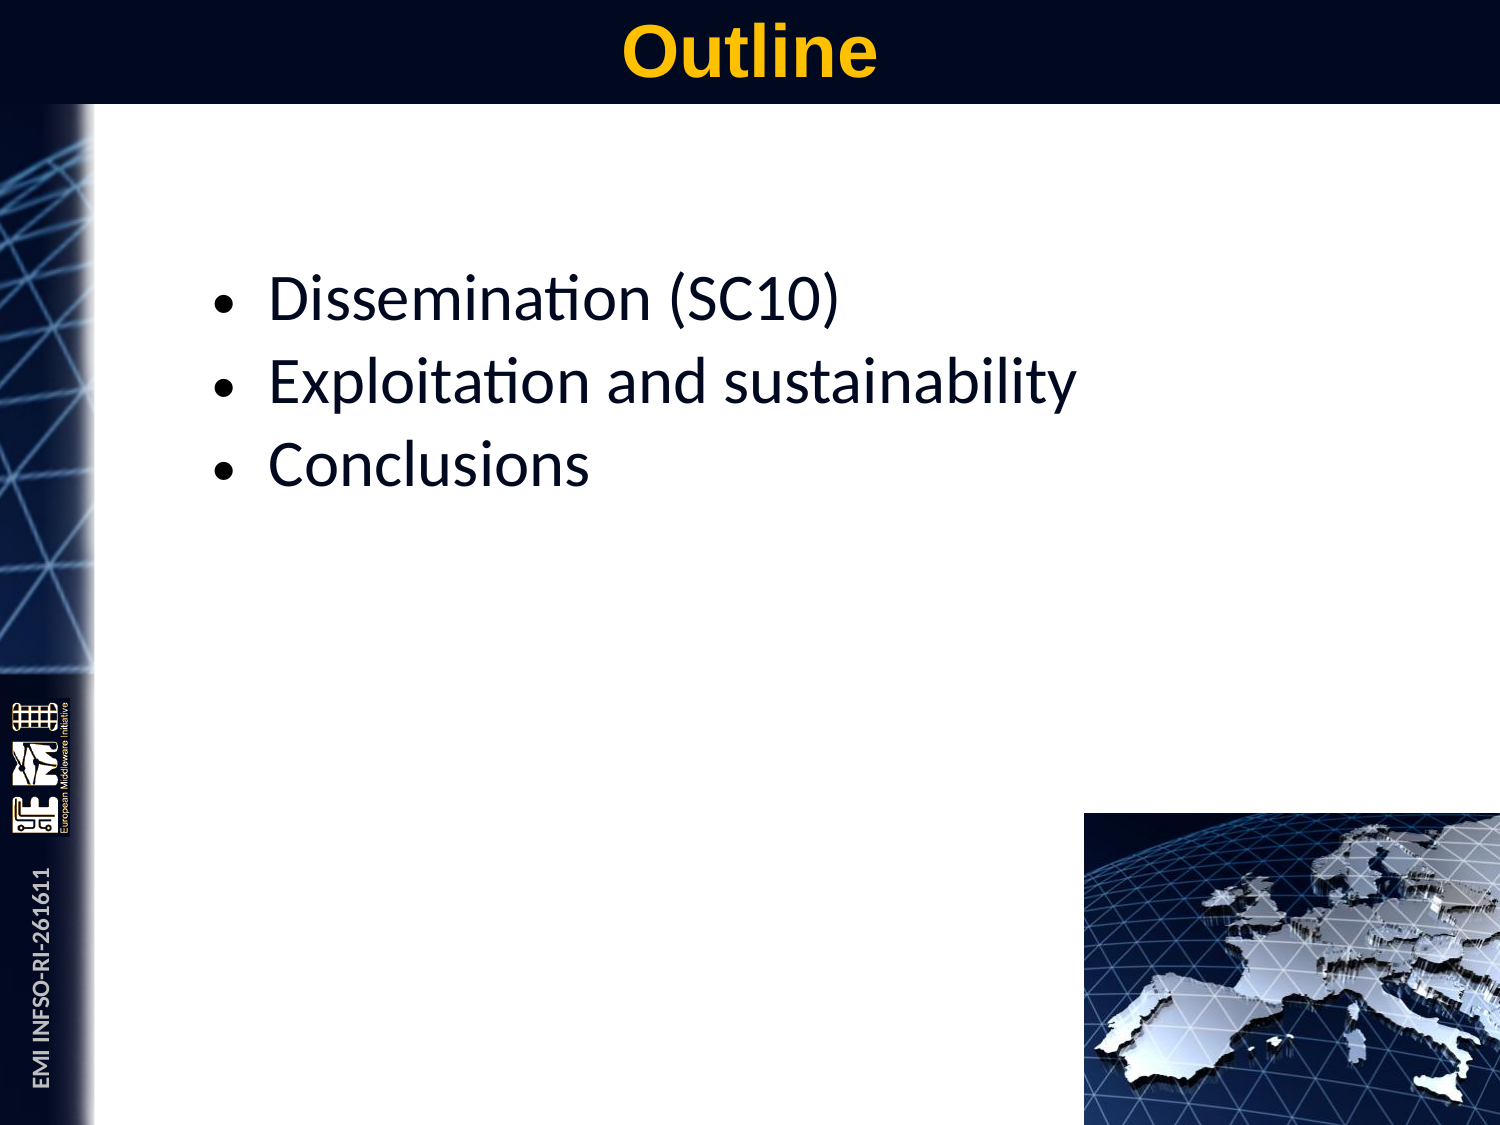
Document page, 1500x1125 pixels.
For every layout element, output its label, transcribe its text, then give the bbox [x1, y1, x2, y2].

title Outline [0, 0, 1500, 104]
picture [0, 104, 105, 1125]
list Dissemination (SC10) Exploitation and sustainability Conclusions [197, 262, 1426, 1005]
picture [1084, 813, 1500, 1125]
